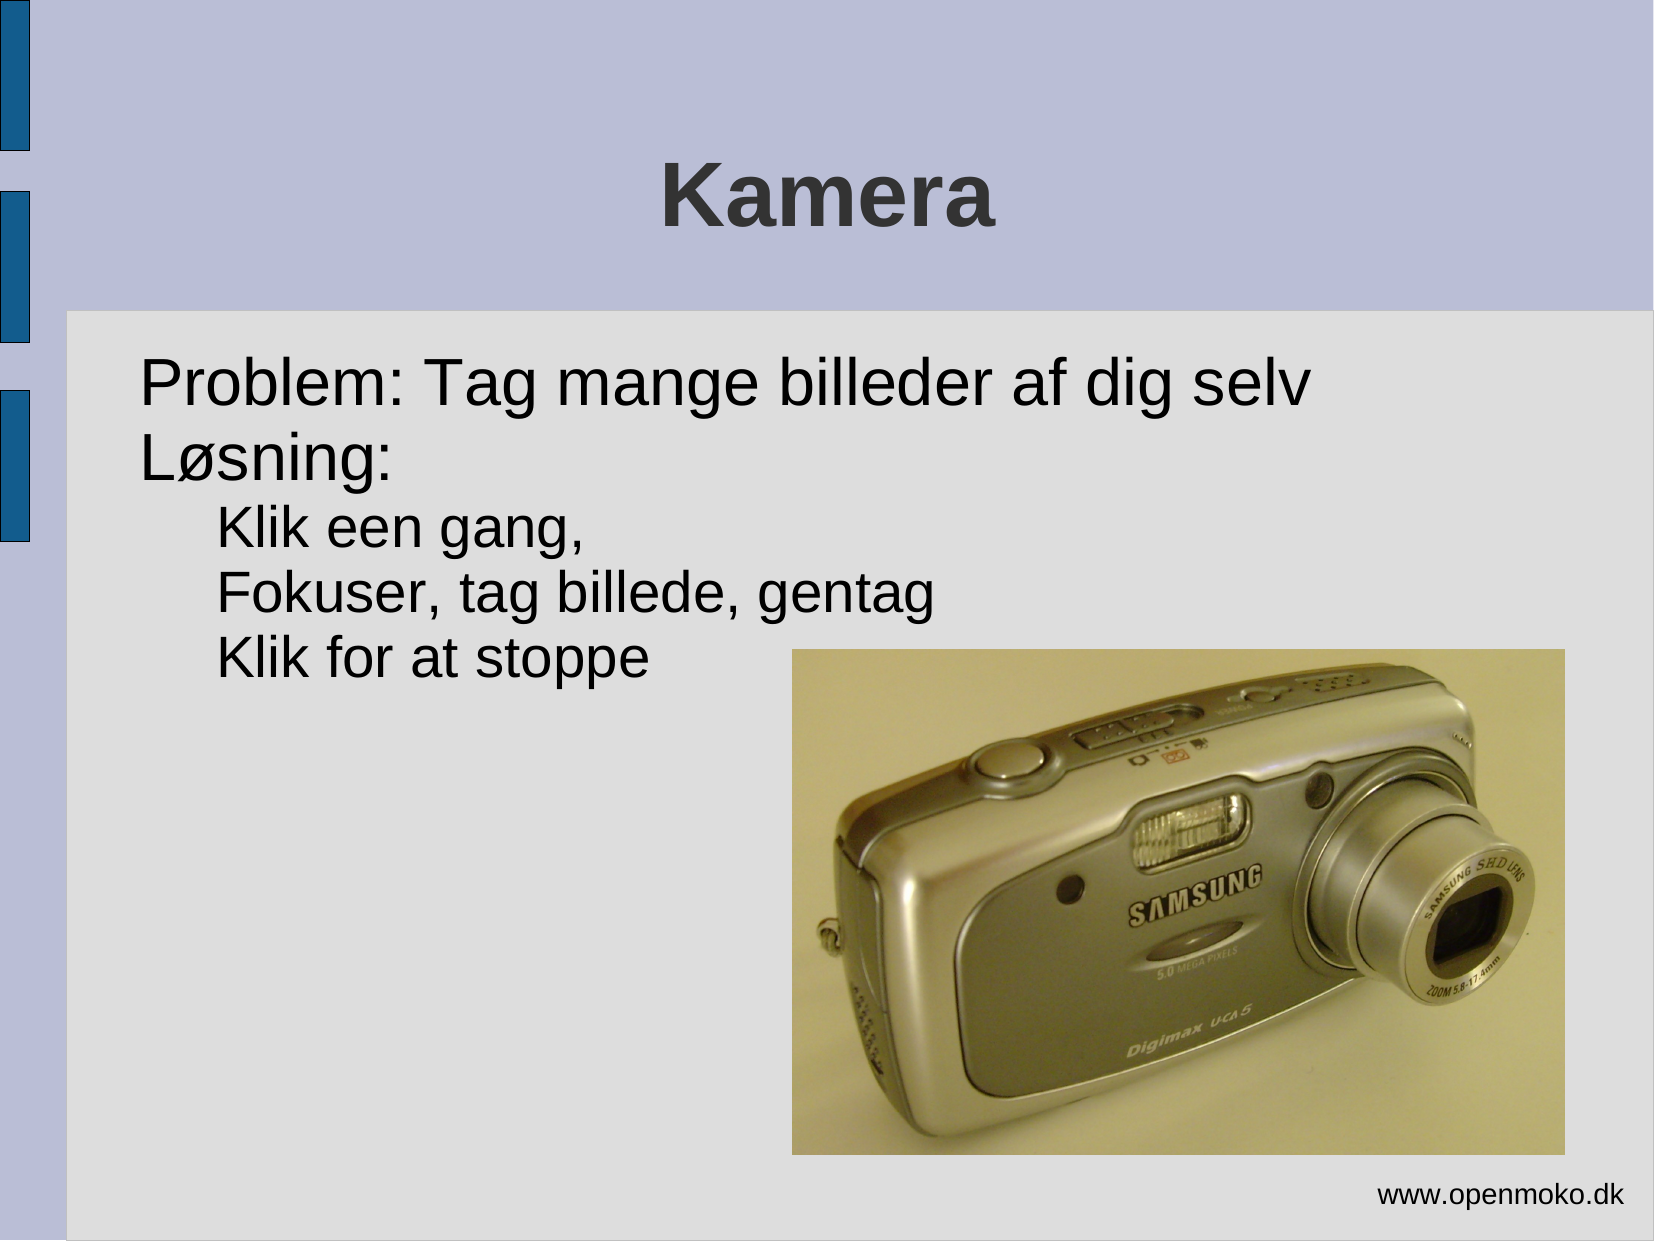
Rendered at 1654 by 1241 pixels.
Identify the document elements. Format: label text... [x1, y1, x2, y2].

list Problem: Tag mange billeder af dig selv Løsning: Klik een gang, Fokuser, tag billede, gentag Klik for at stoppe [121, 344, 1534, 1127]
title Kamera [121, 91, 1534, 299]
picture [792, 649, 1565, 1155]
